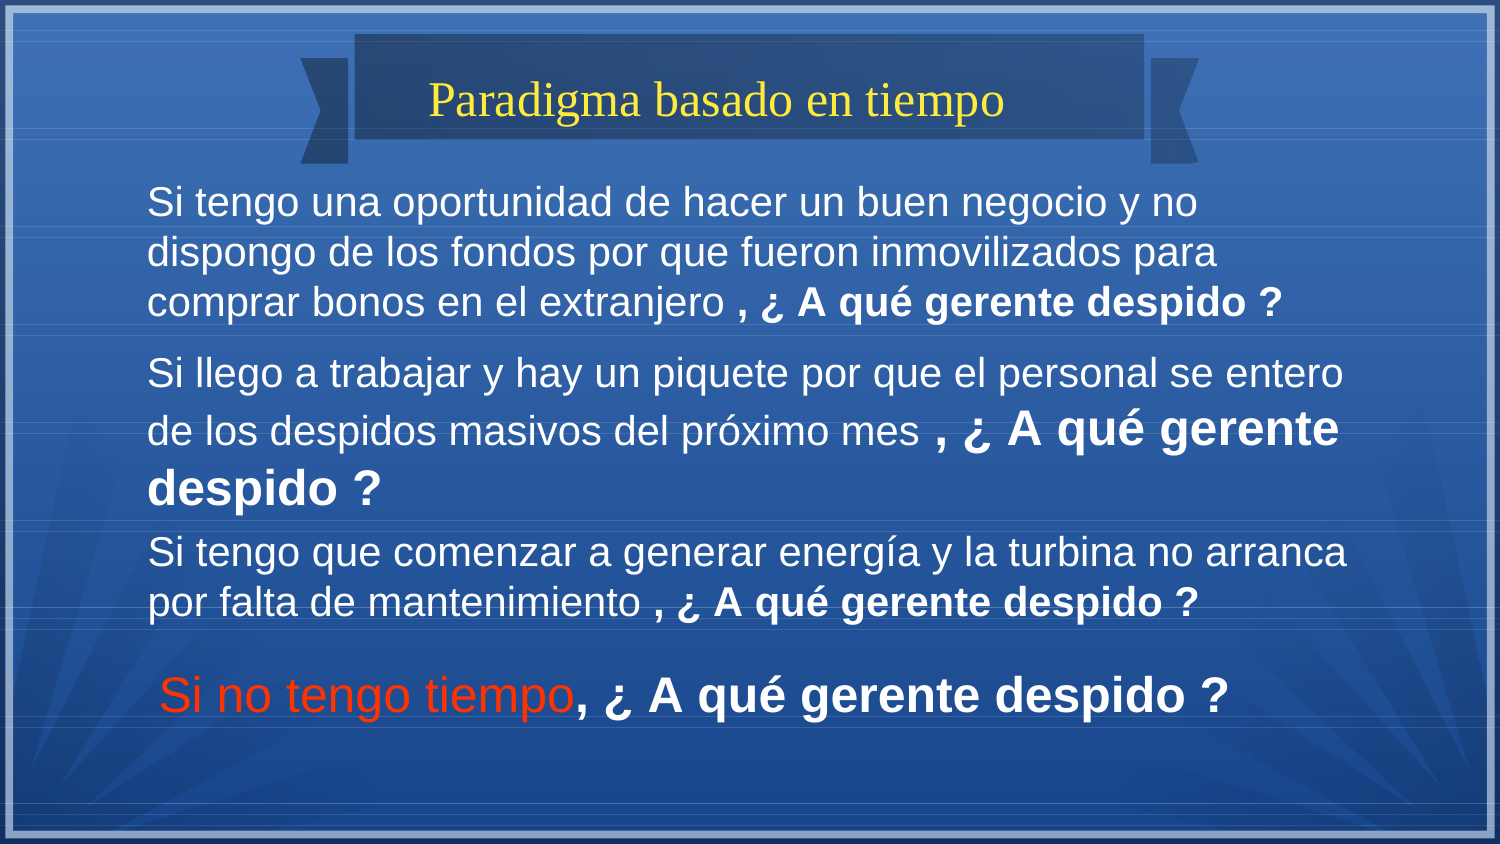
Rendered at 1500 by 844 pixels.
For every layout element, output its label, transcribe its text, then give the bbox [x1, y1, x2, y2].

text_box Si tengo que comenzar a generar energía y la turbina no arranca por falta de mantenimiento , ¿ A qué gerente despido ? [132, 517, 1369, 650]
text_box Paradigma basado en tiempo [413, 59, 1093, 134]
text_box Si tengo una oportunidad de hacer un buen negocio y no dispongo de los fondos por que fueron inmovilizados para comprar bonos en el extranjero , ¿ A qué gerente despido ? [132, 167, 1368, 341]
text_box Si no tengo tiempo, ¿ A qué gerente despido ? [143, 654, 1380, 707]
text_box Si llego a trabajar y hay un piquete por que el personal se entero de los despidos masivos del próximo mes , ¿ A qué gerente despido ? [132, 341, 1368, 471]
